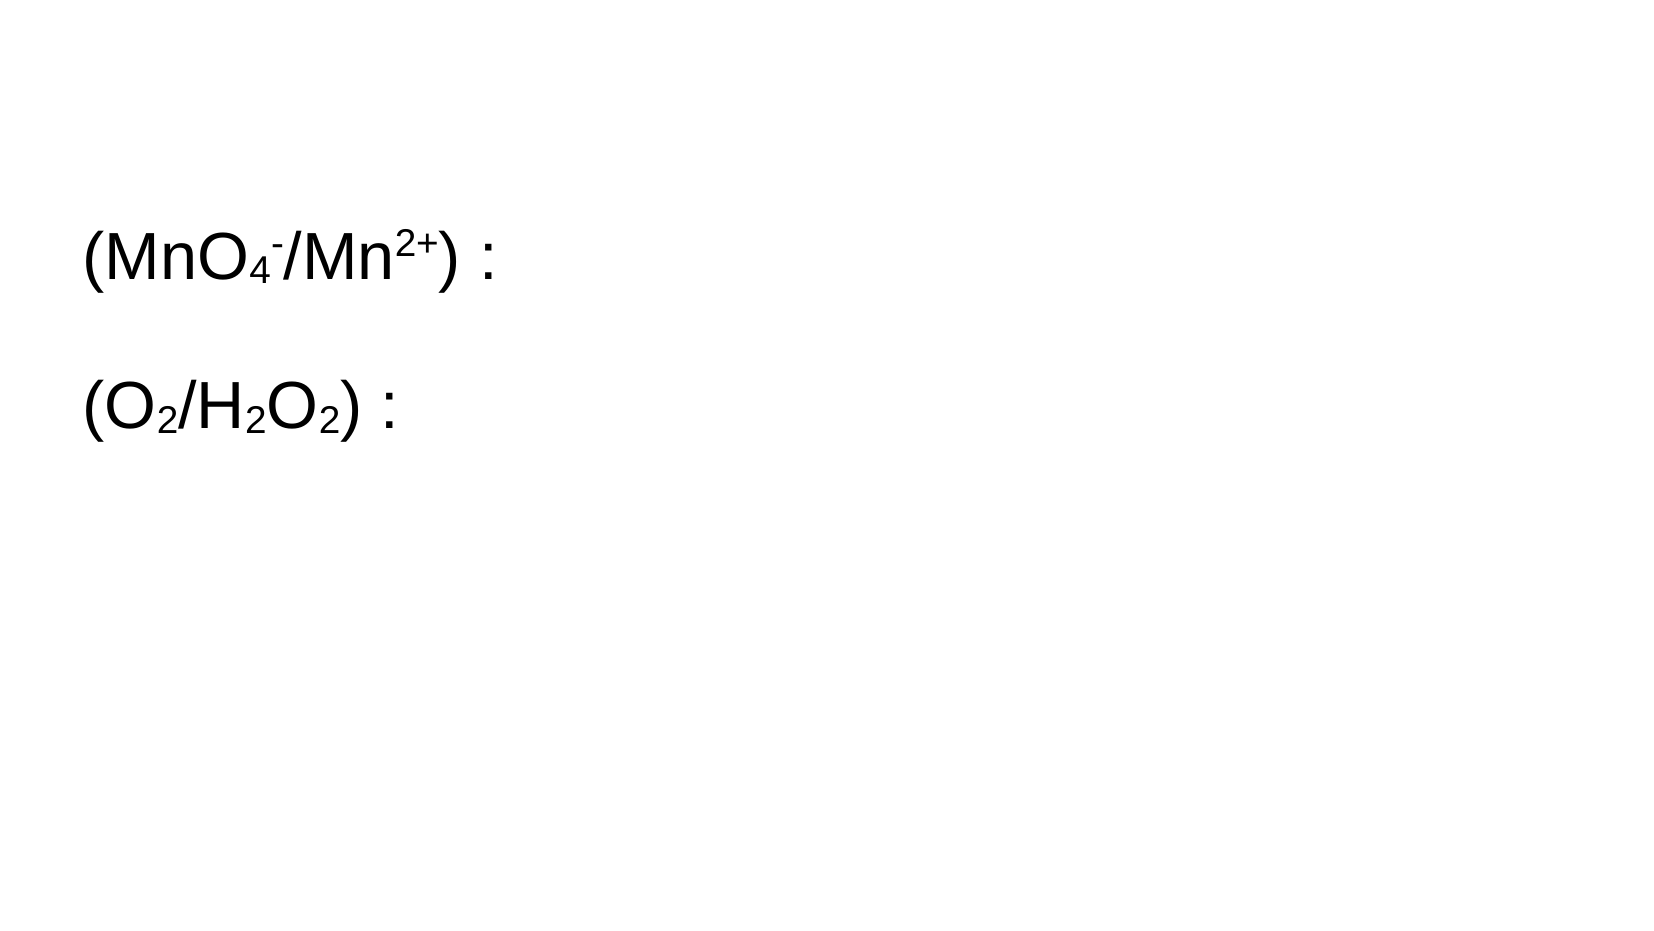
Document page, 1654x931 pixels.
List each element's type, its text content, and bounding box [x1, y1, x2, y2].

subtitle (MnO4-/Mn2+) : (O2/H2O2) : [82, 29, 1571, 857]
